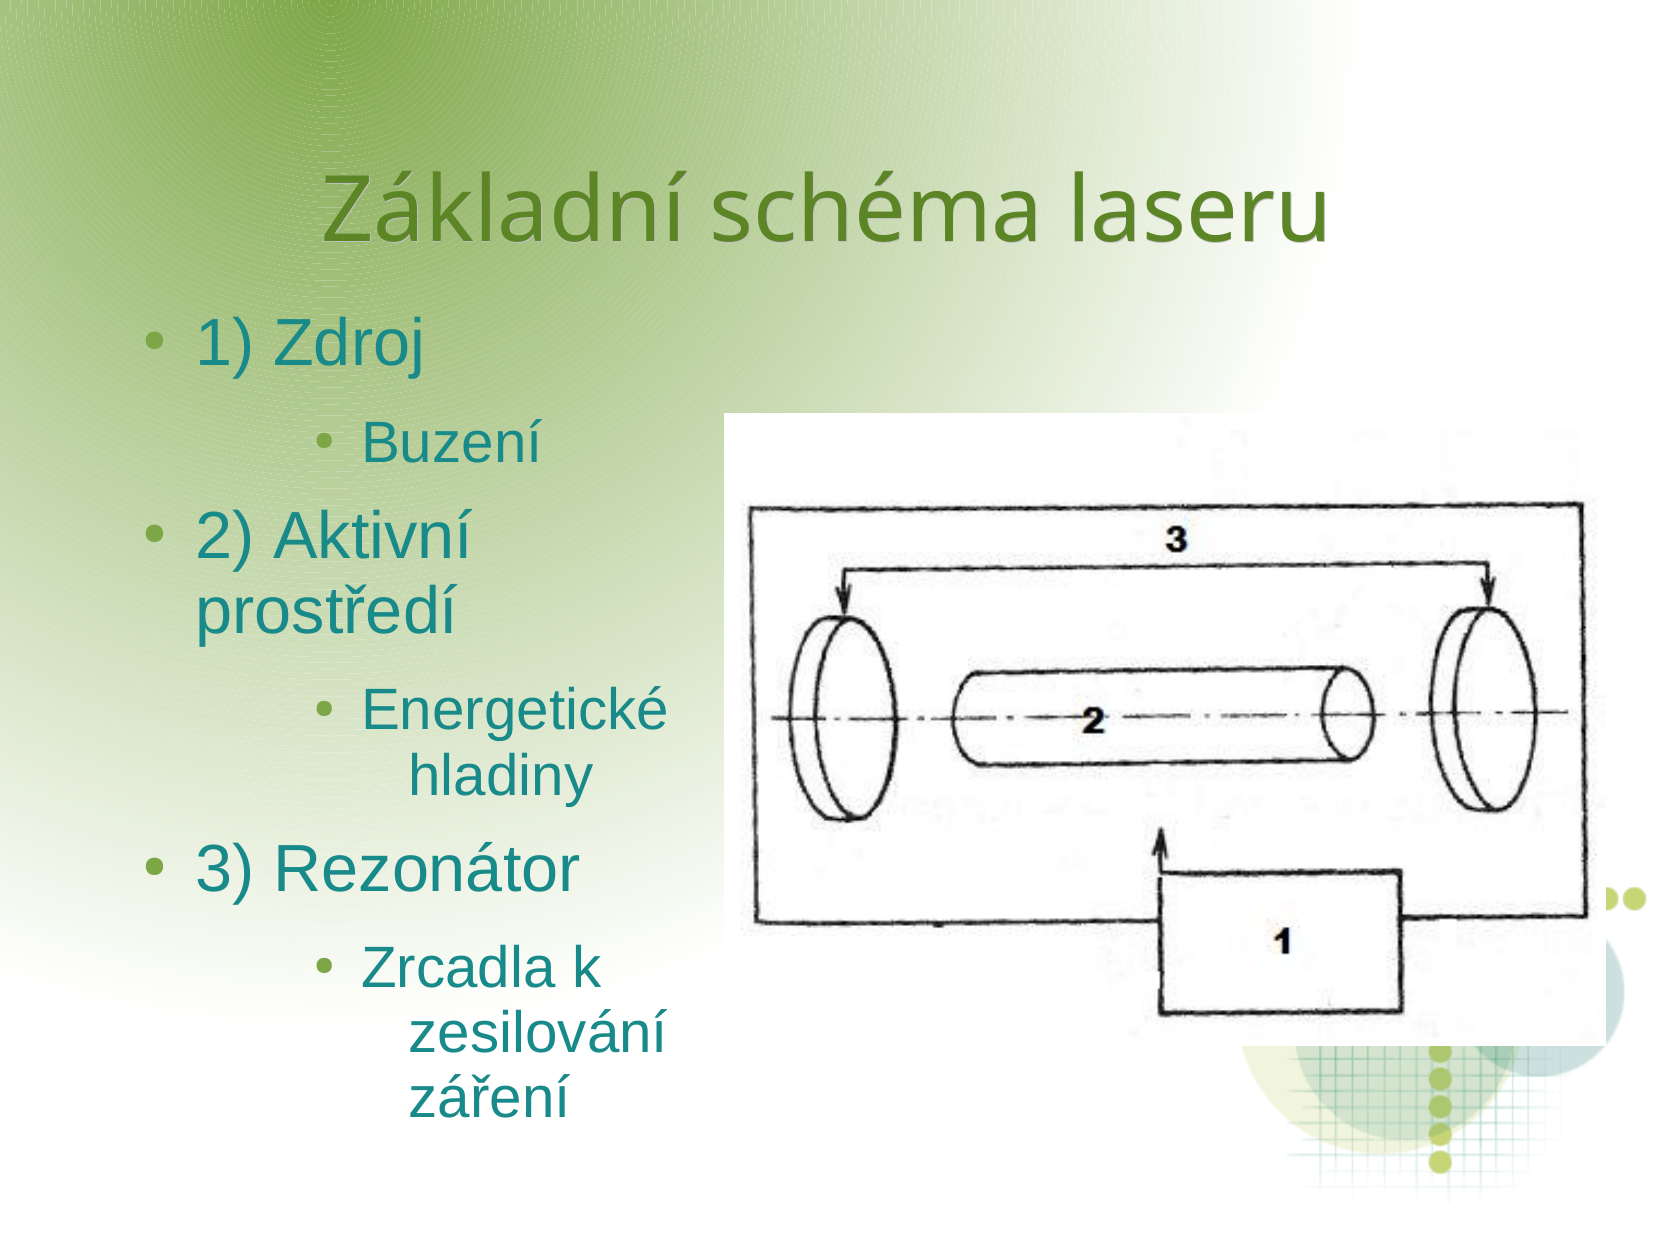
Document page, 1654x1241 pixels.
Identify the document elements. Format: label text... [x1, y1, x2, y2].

picture [724, 413, 1654, 1211]
title Základní schéma laseru [121, 102, 1534, 311]
list 1) Zdroj Buzení 2) Aktivní prostředí Energetické hladiny 3) Rezonátor Zrcadla k zesilování záření [125, 305, 710, 1145]
